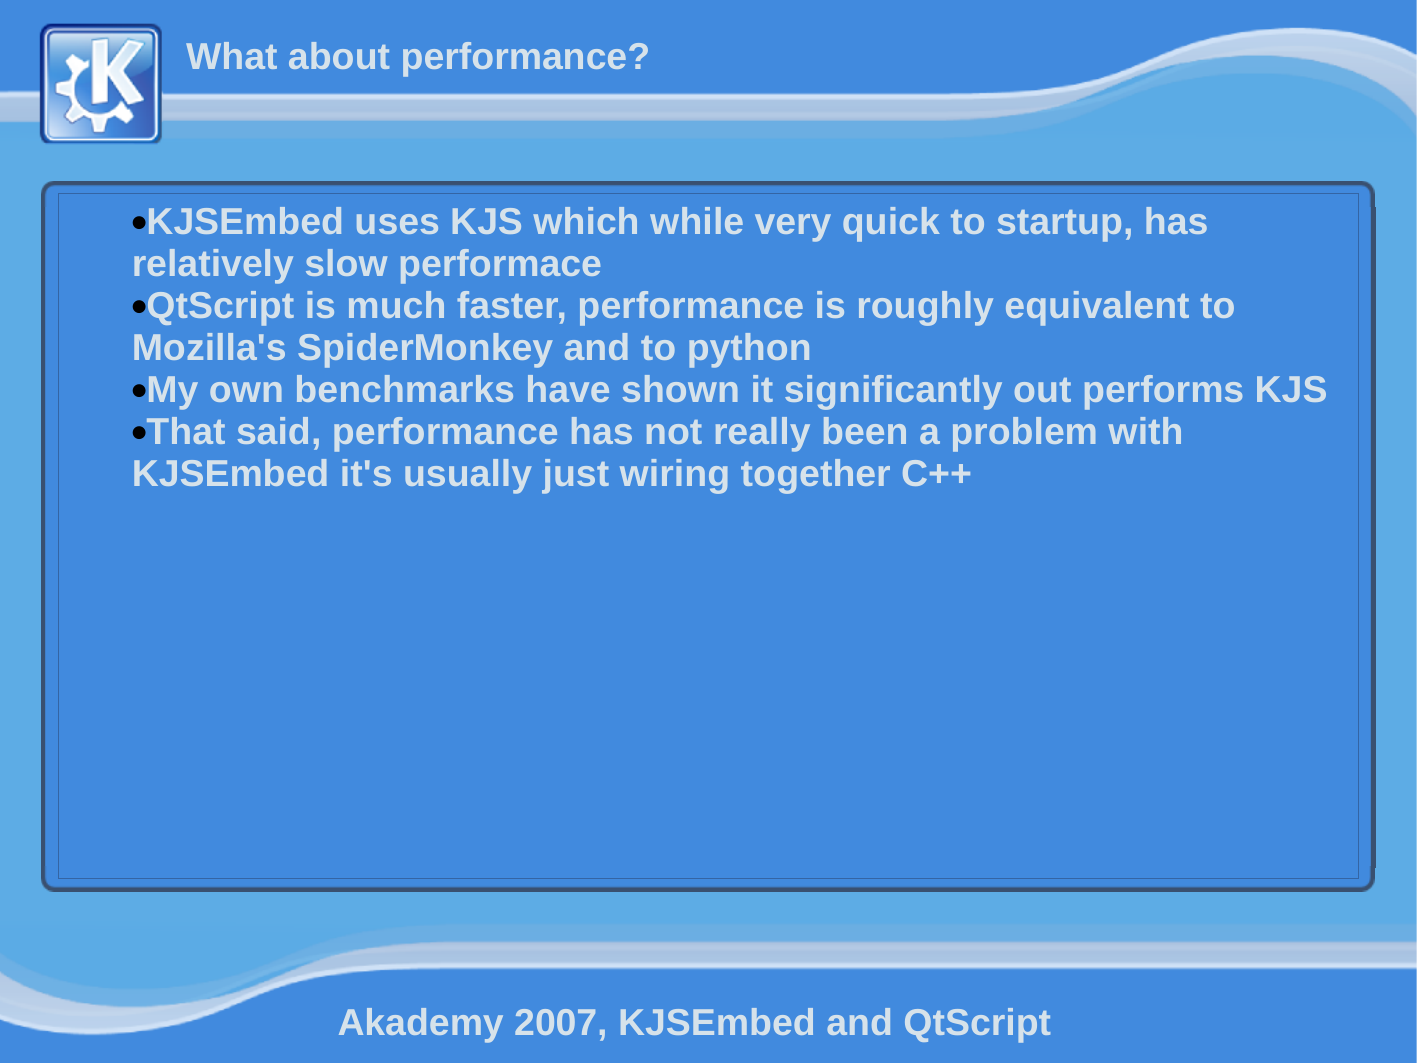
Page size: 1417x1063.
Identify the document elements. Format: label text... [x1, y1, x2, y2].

text_box KJSEmbed uses KJS which while very quick to startup, has relatively slow performace QtScript is much faster, performance is roughly equivalent to Mozilla's SpiderMonkey and to python My own benchmarks have shown it significantly out performs KJS That said, performance has not really been a problem with KJSEmbed it's usually just wiring together C++ [58, 193, 1359, 879]
picture [0, 0, 1417, 1063]
text_box What about performance? [171, 27, 1048, 105]
